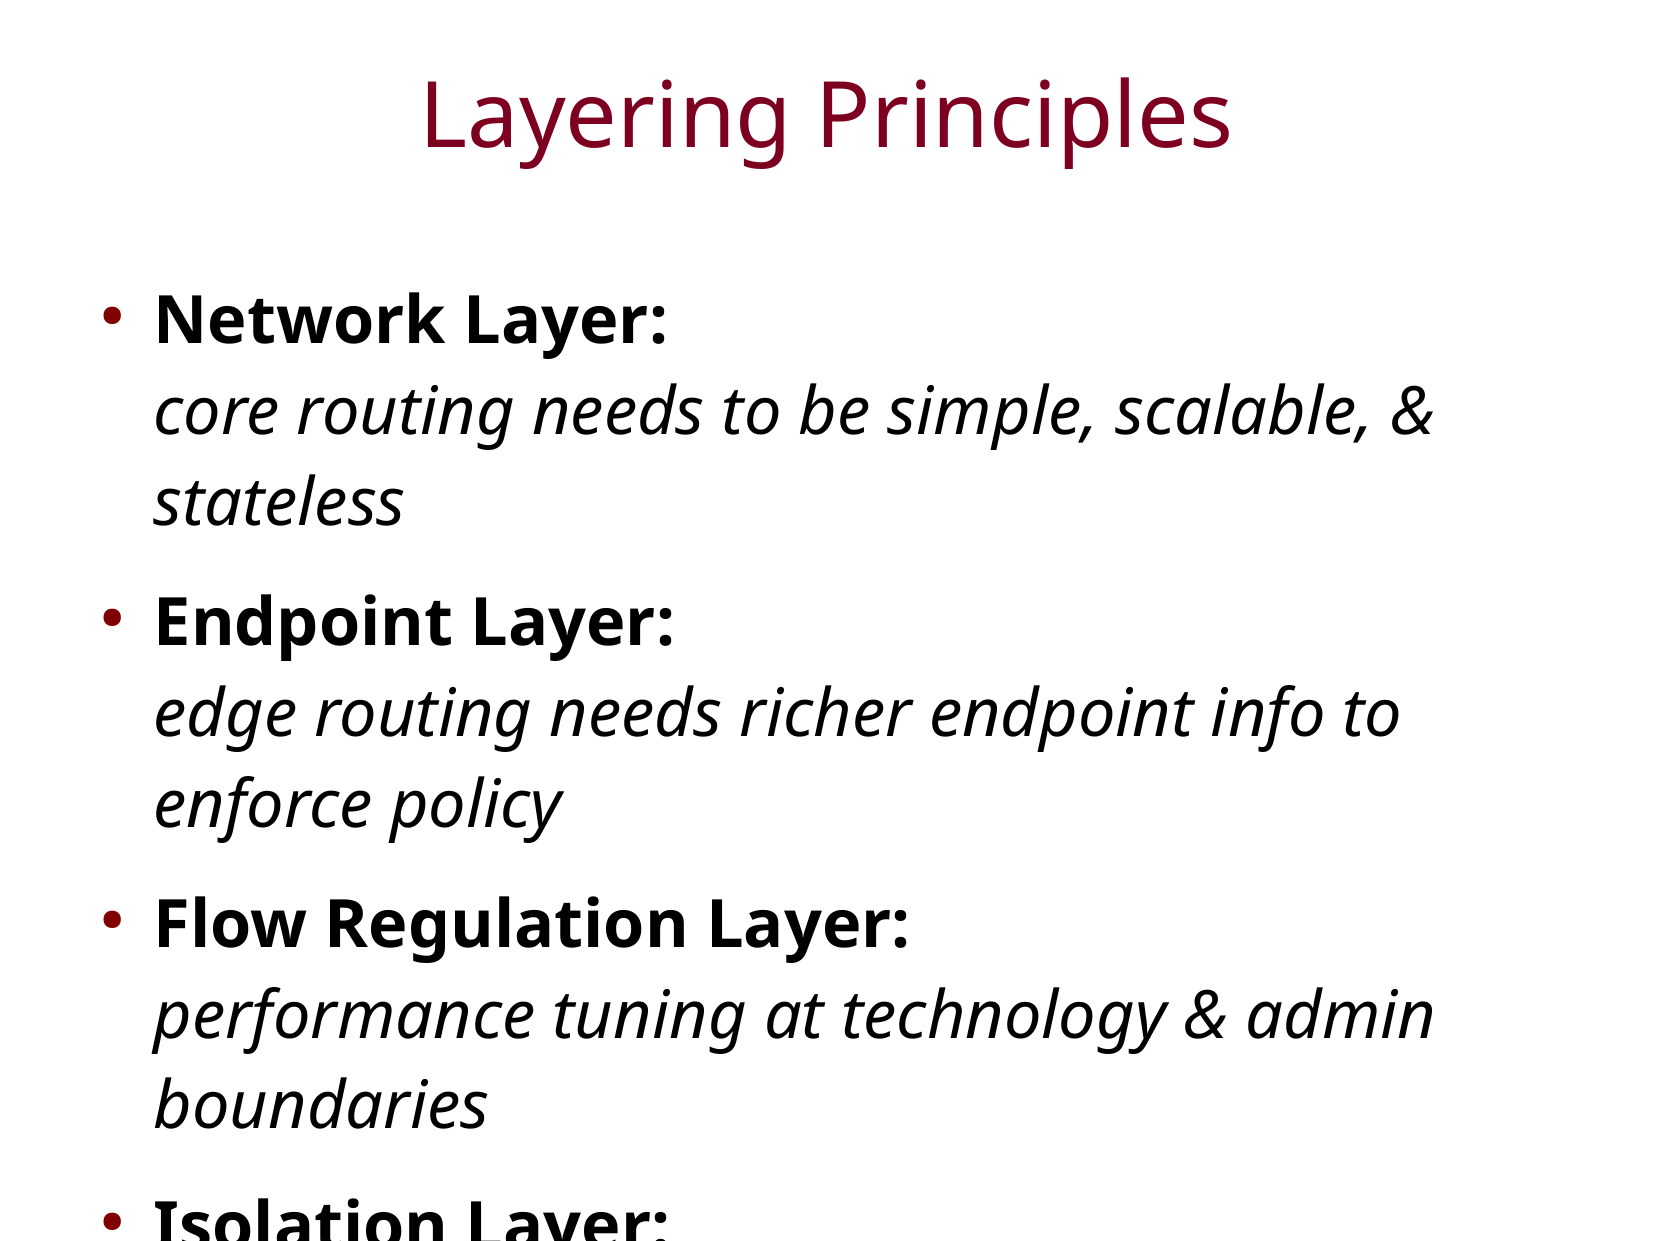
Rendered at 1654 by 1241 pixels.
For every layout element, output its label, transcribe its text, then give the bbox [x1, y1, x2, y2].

title Layering Principles [82, 15, 1571, 208]
list Network Layer: core routing needs to be simple, scalable, & stateless Endpoint Layer: edge routing needs richer endpoint info to enforce policy Flow Regulation Layer: performance tuning at technology & admin boundaries Isolation Layer: clean, enforceable separation between apps & network Semantic Layer: E2E reliability & semantics is purely app-driven [82, 272, 1576, 1168]
